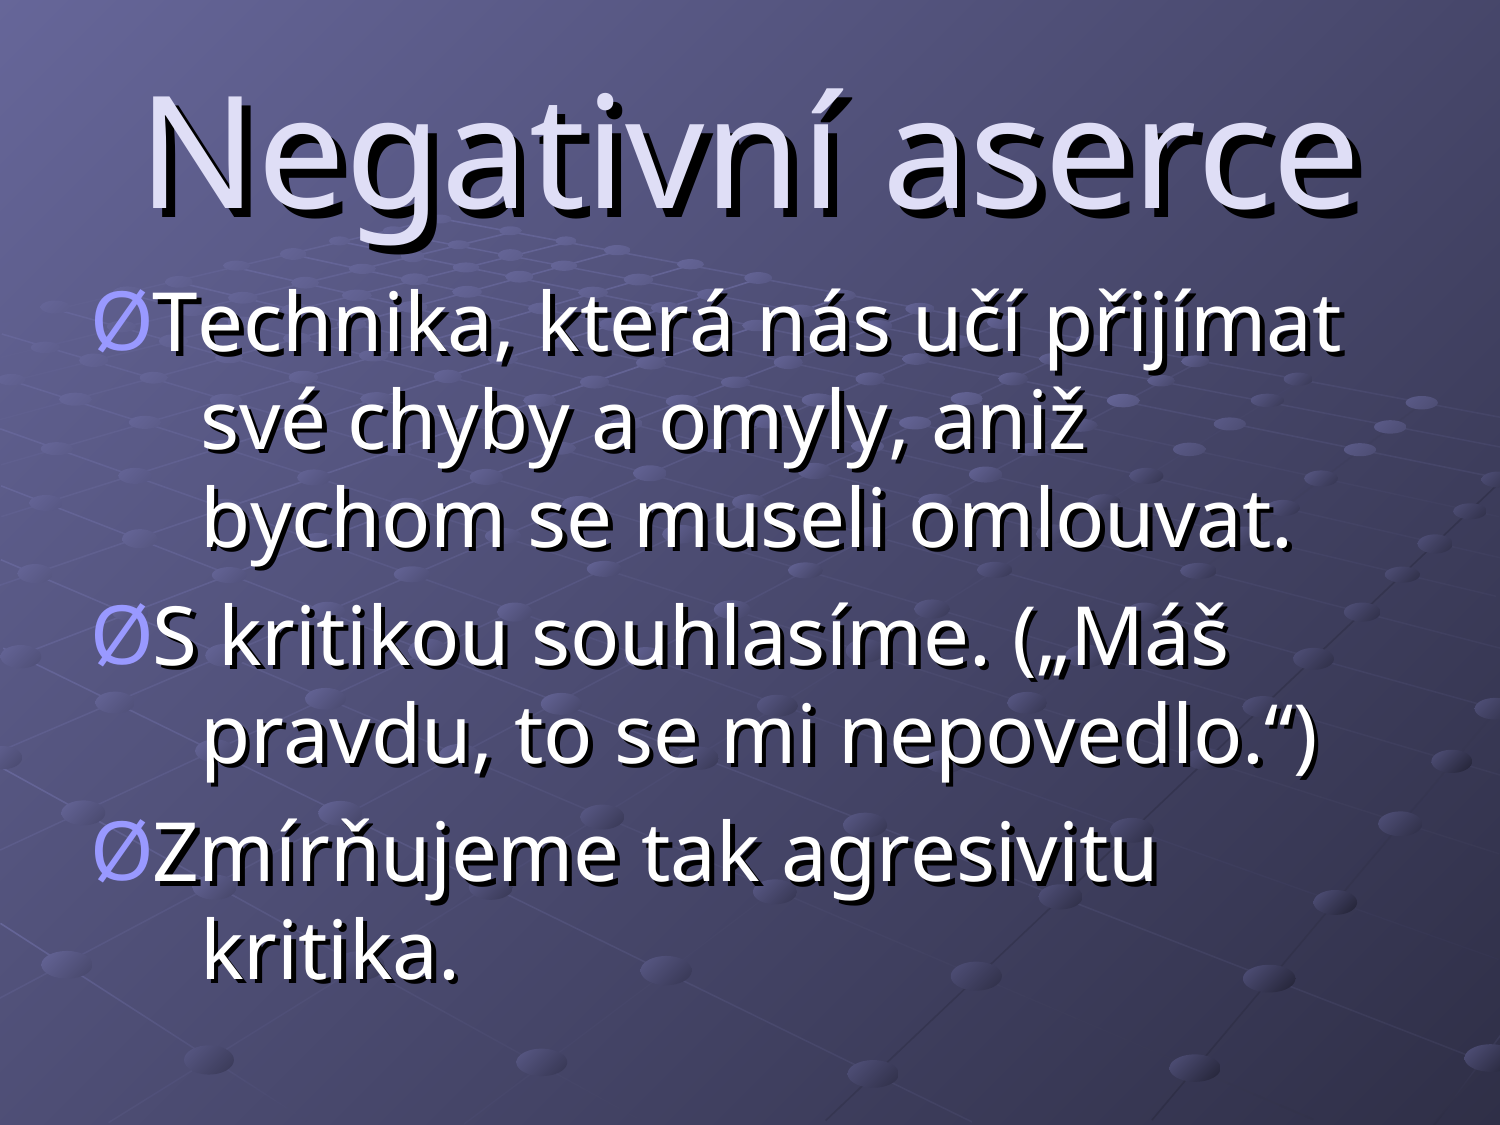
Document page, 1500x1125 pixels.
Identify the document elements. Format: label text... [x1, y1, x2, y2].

list Technika, která nás učí přijímat své chyby a omyly, aniž bychom se museli omlouvat. S kritikou souhlasíme. („Máš pravdu, to se mi nepovedlo.“) Zmírňujeme tak agresivitu kritika. [75, 262, 1426, 1007]
title Negativní aserce [75, 45, 1426, 233]
